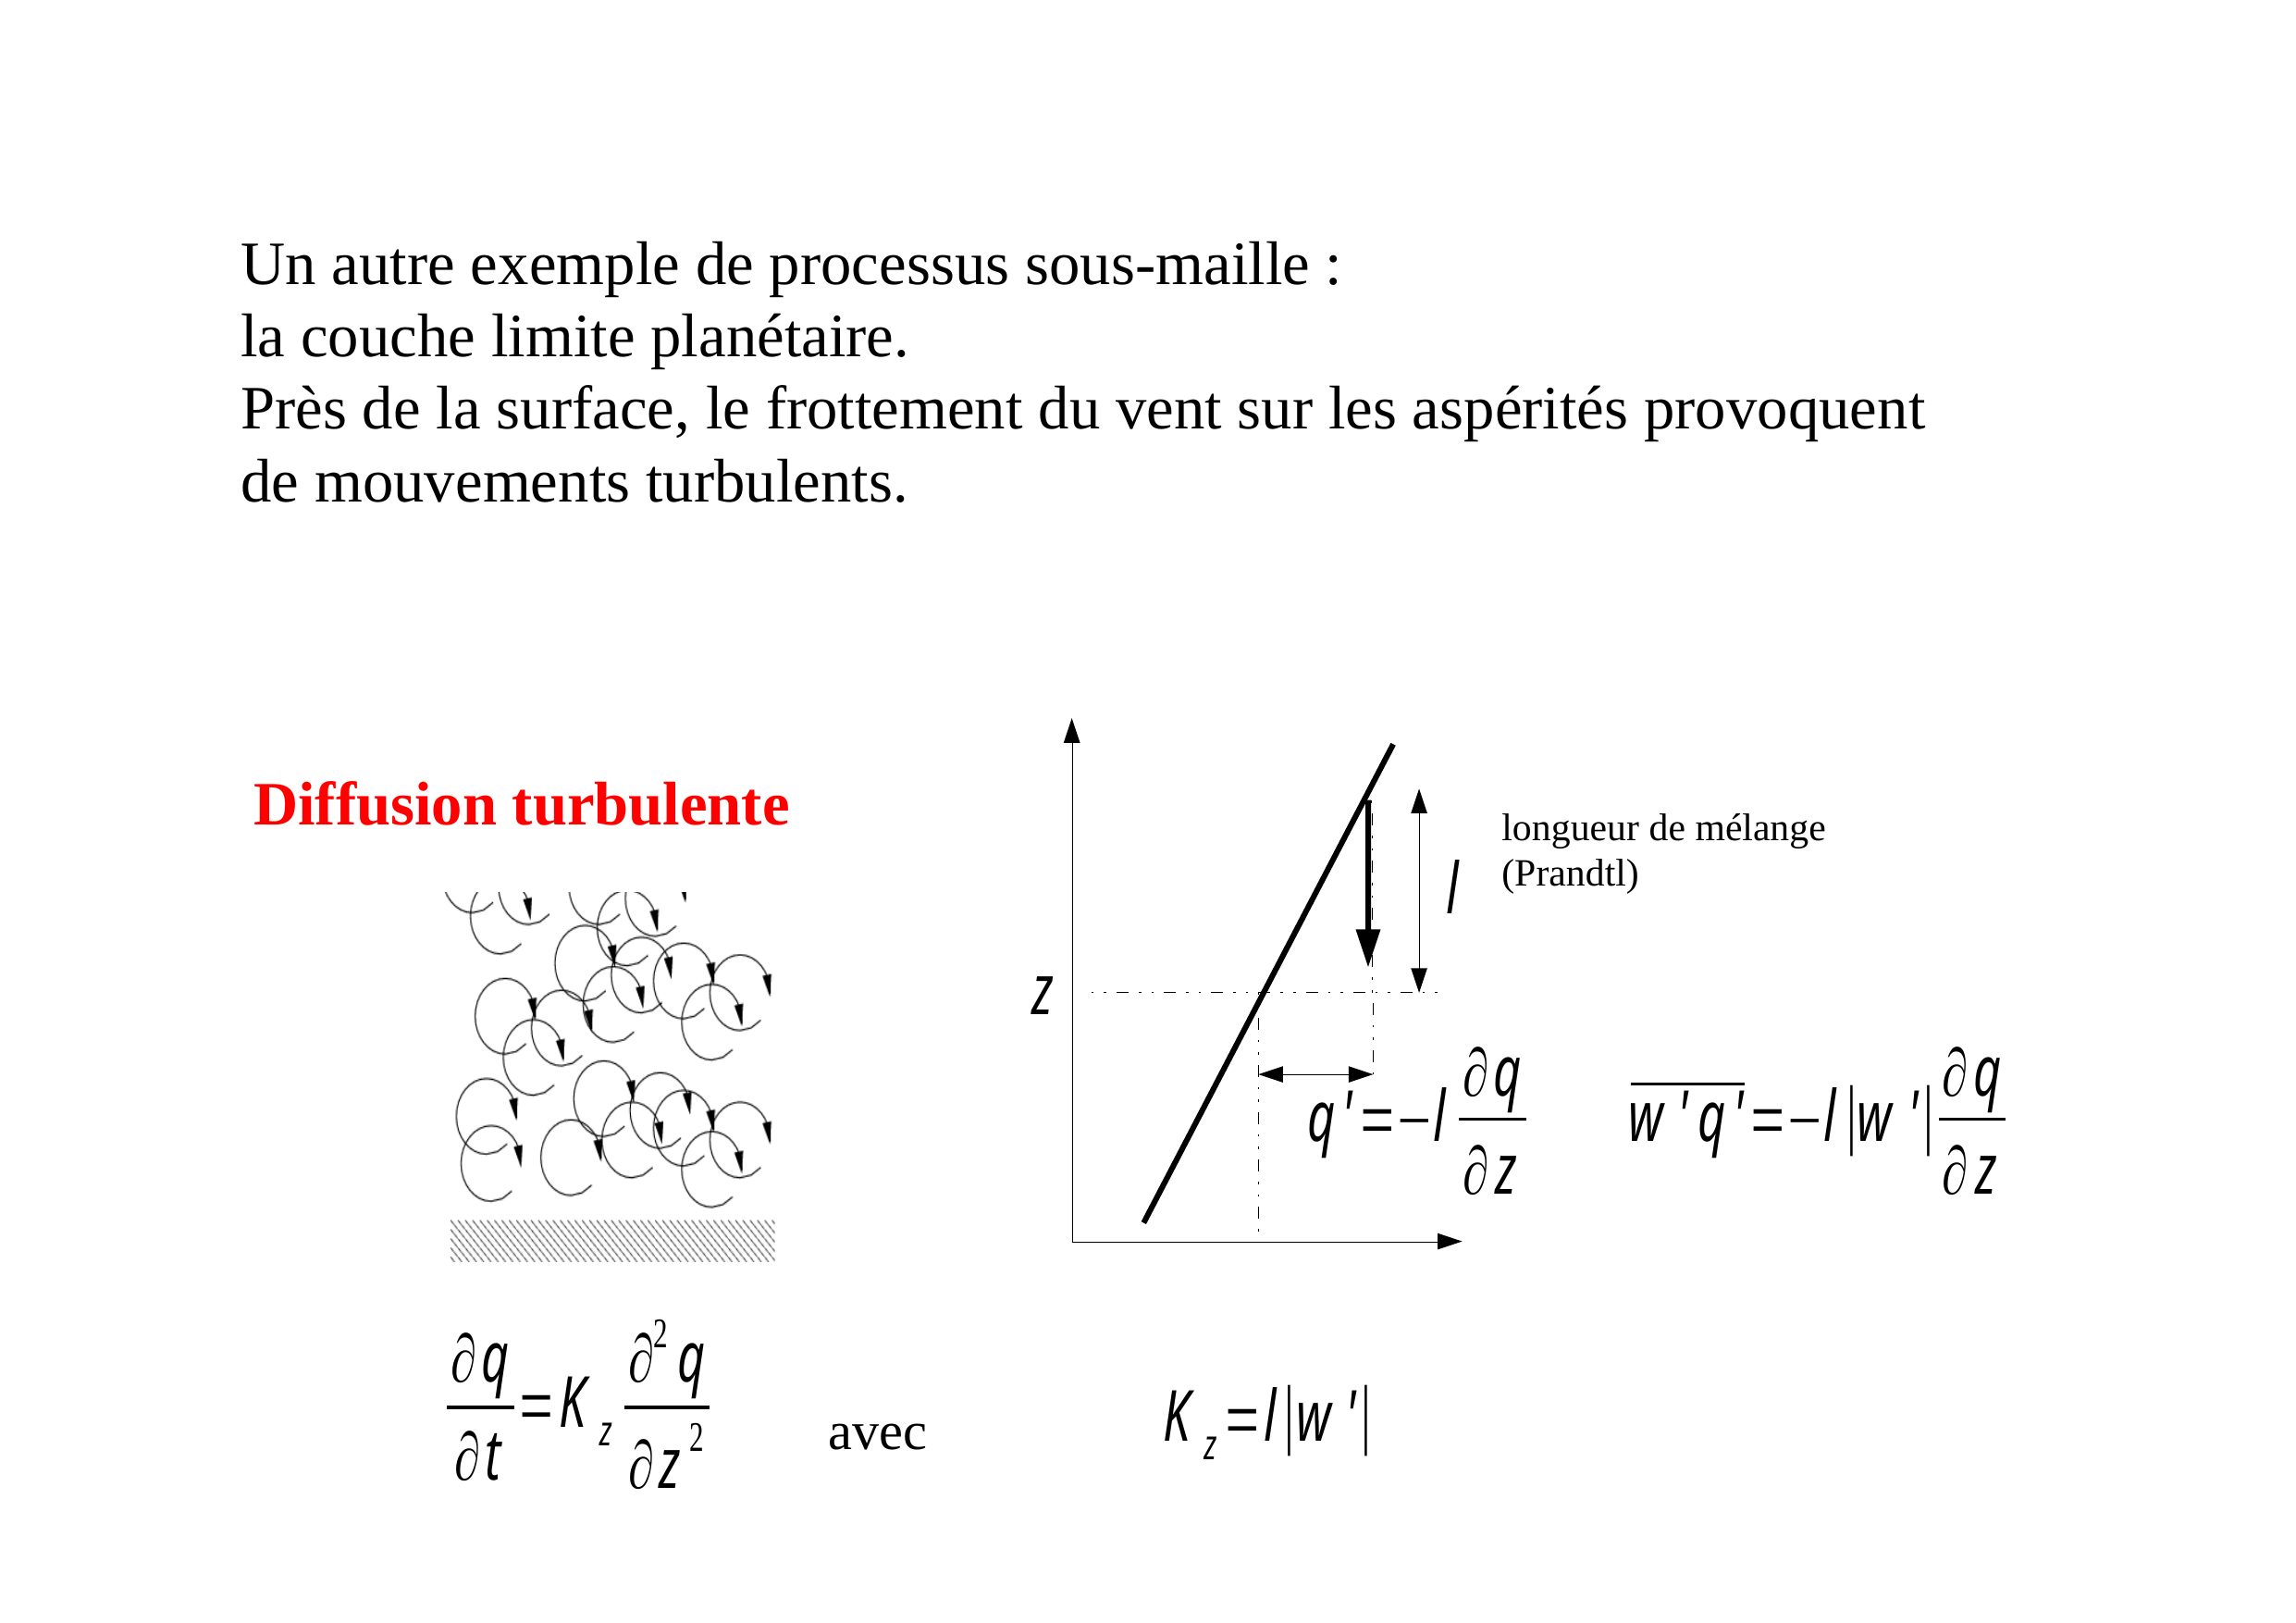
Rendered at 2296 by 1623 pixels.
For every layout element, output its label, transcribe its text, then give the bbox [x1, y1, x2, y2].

text_box longueur de mélange (Prandtl) [1501, 803, 1927, 967]
chart [1438, 844, 1467, 933]
text_box Un autre exemple de processus sous-maille : la couche limite planétaire. Près de la surface, le frottement du vent sur les aspérités provoquent de mouvements turbulents. [241, 225, 1920, 536]
chart [1024, 946, 1065, 1035]
chart [1621, 1026, 2016, 1214]
chart [438, 1307, 719, 1507]
text_box avec [828, 1397, 928, 1464]
chart [1154, 1371, 1384, 1471]
picture [443, 903, 777, 1262]
text_box Diffusion turbulente [253, 765, 957, 903]
chart [1300, 1026, 1537, 1214]
